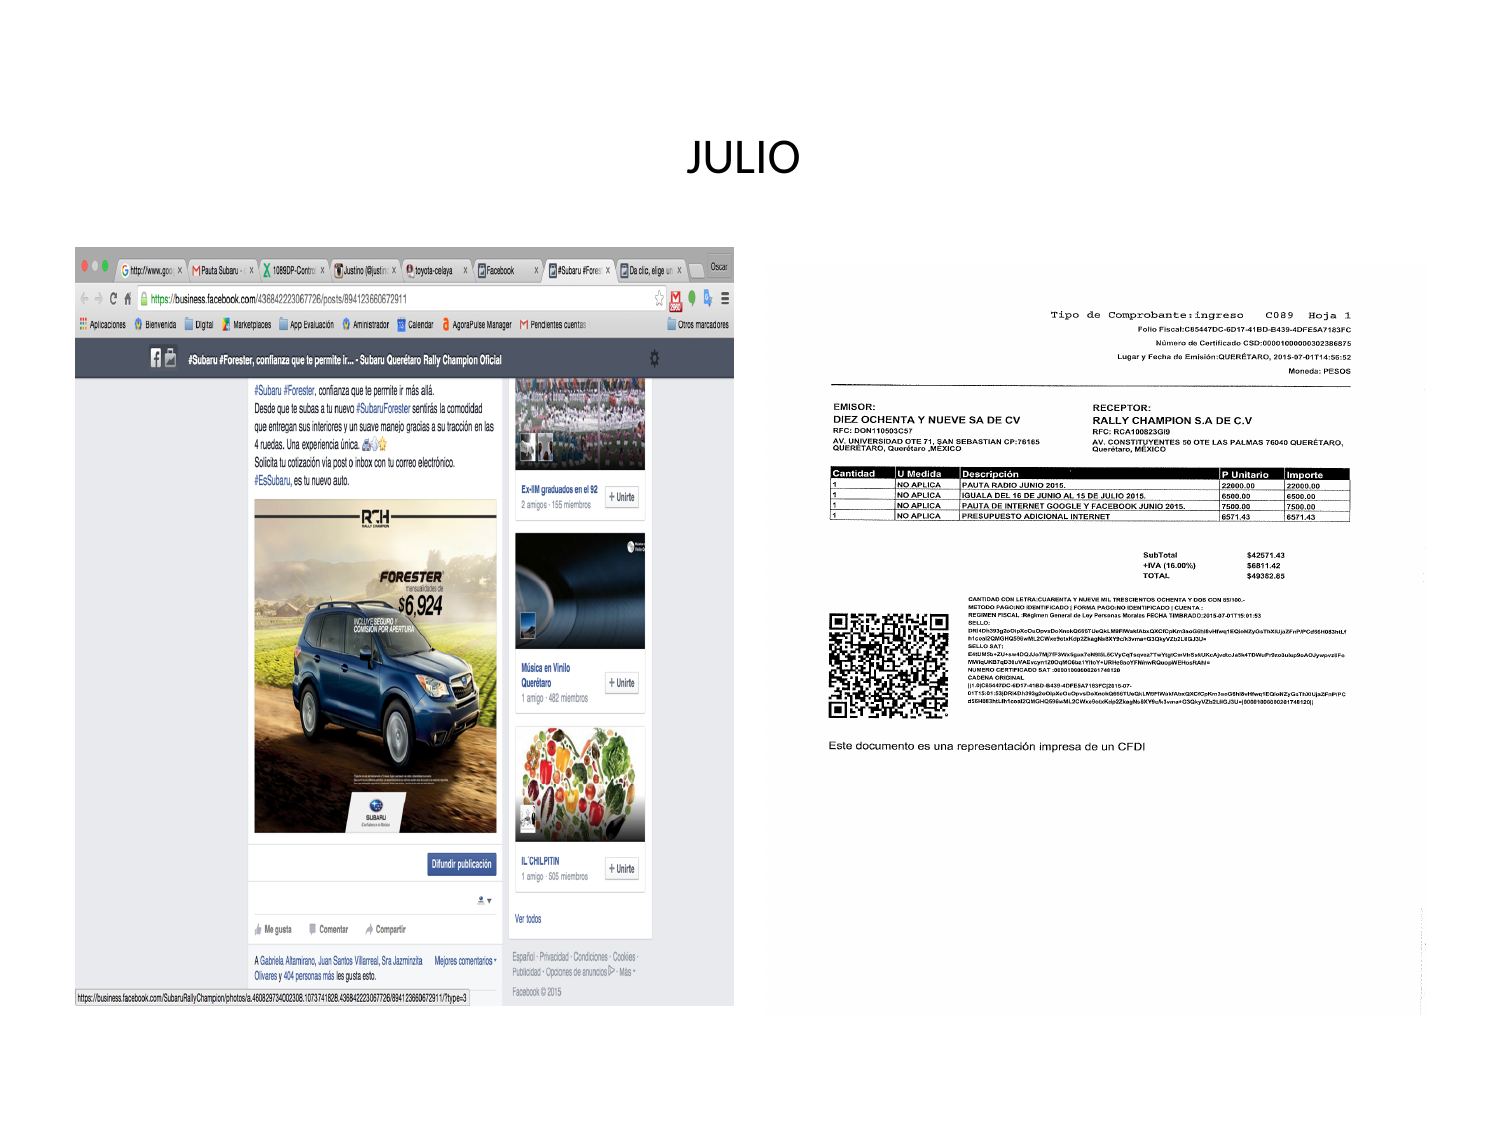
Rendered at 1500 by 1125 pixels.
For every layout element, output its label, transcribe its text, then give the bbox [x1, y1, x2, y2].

picture [75, 248, 734, 1006]
picture [766, 263, 1426, 1016]
title JULIO [82, 59, 1418, 249]
